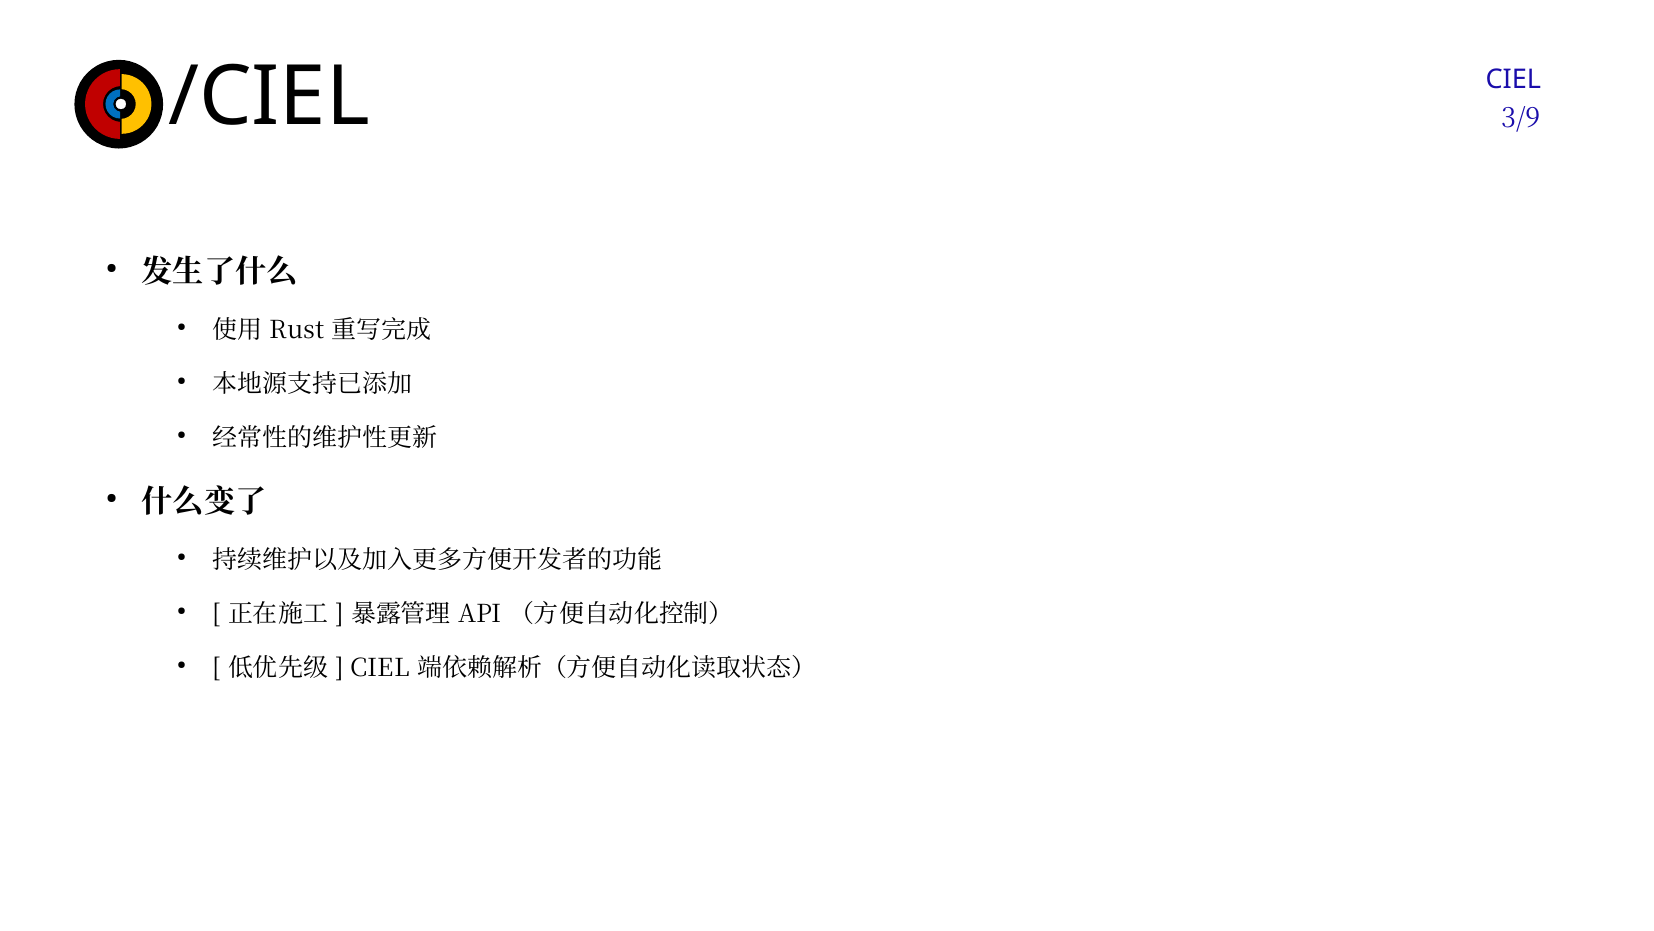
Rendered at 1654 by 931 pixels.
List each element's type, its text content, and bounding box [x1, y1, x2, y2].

picture [71, 57, 153, 151]
text_box /CIEL [153, 28, 697, 163]
text_box 发生了什么 使用Rust重写完成 本地源支持已添加 经常性的维护性更新 什么变了 持续维护以及加入更多方便开发者的功能 [正在施工]暴露管理API（方便自动化控制） [低优先级] CIEL端依赖解析（方便自动化读取状态） [106, 224, 992, 684]
text_box CIEL <编号>/9 [1470, 52, 1604, 184]
